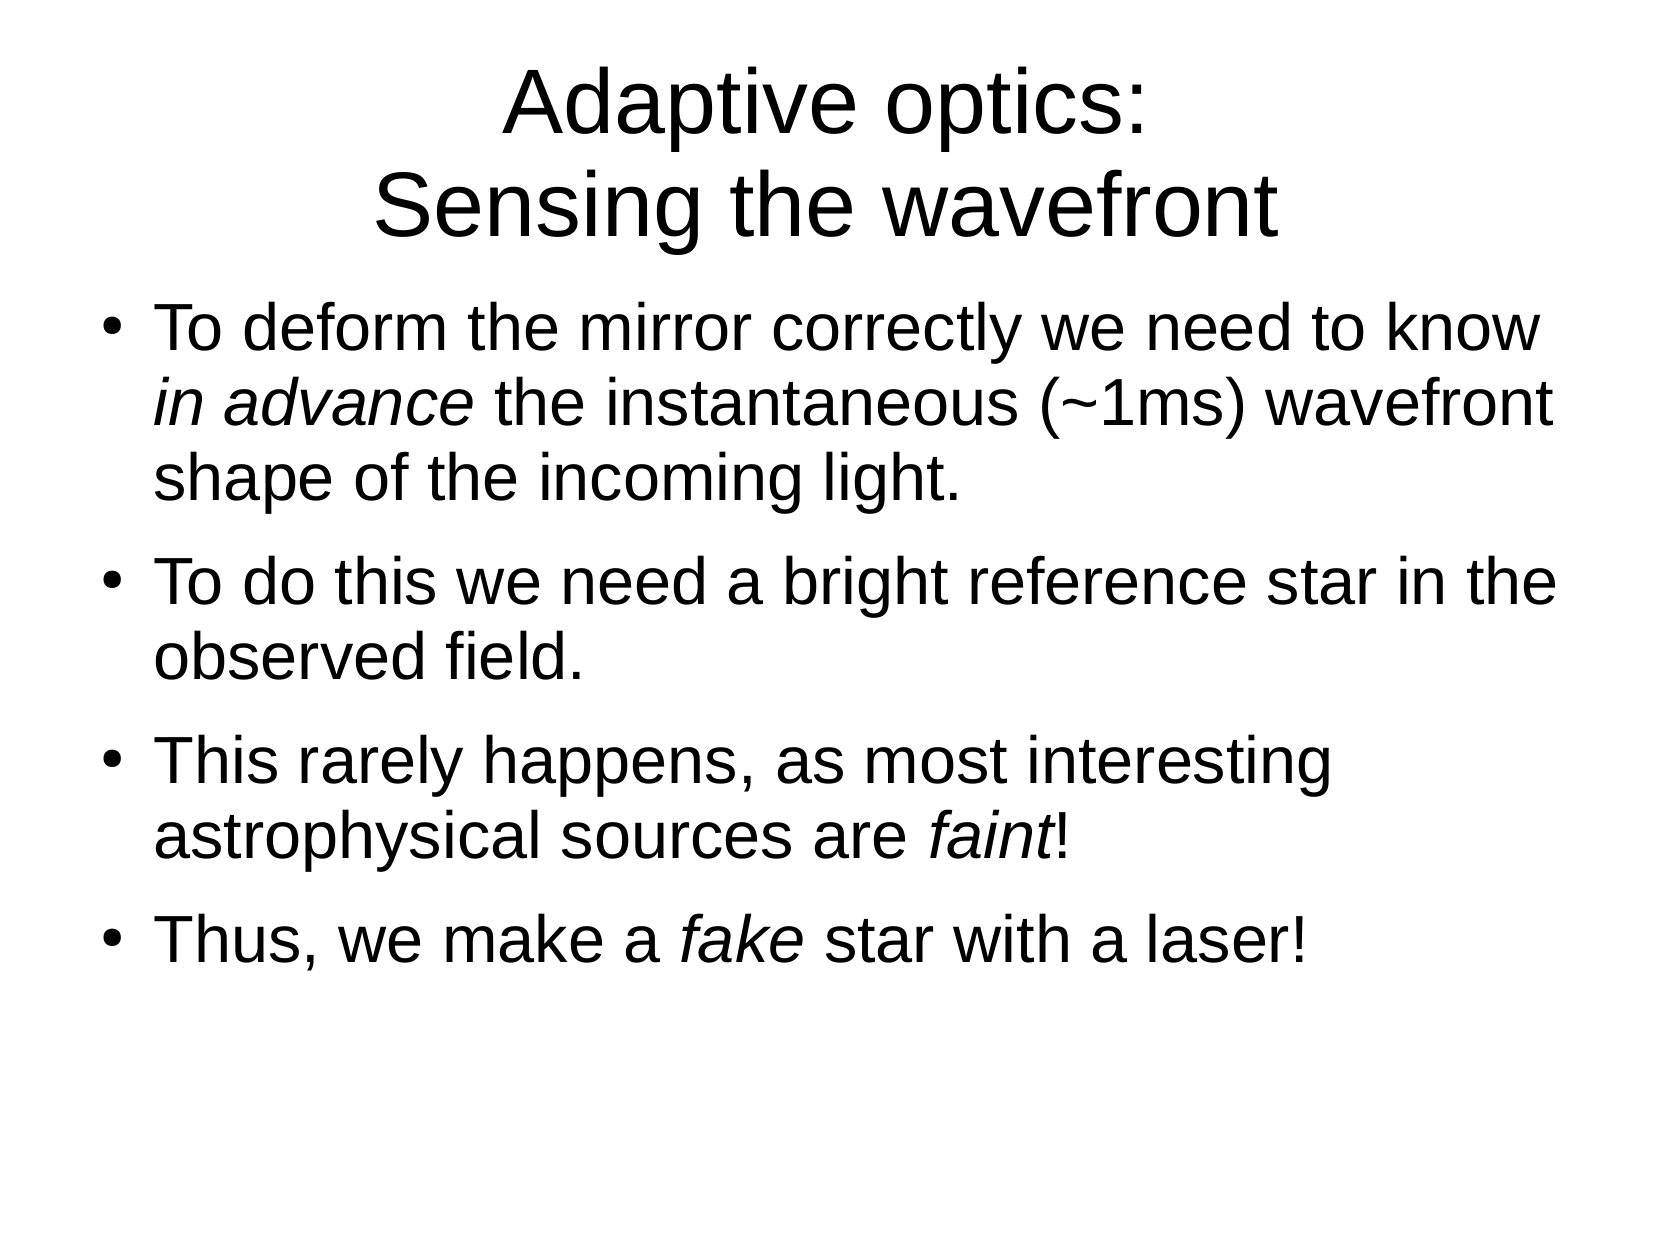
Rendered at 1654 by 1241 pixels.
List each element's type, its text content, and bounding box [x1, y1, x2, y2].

list To deform the mirror correctly we need to know in advance the instantaneous (~1ms) wavefront shape of the incoming light. To do this we need a bright reference star in the observed field. This rarely happens, as most interesting astrophysical sources are faint! Thus, we make a fake star with a laser! [82, 290, 1571, 1109]
title Adaptive optics: Sensing the wavefront [82, 49, 1571, 257]
